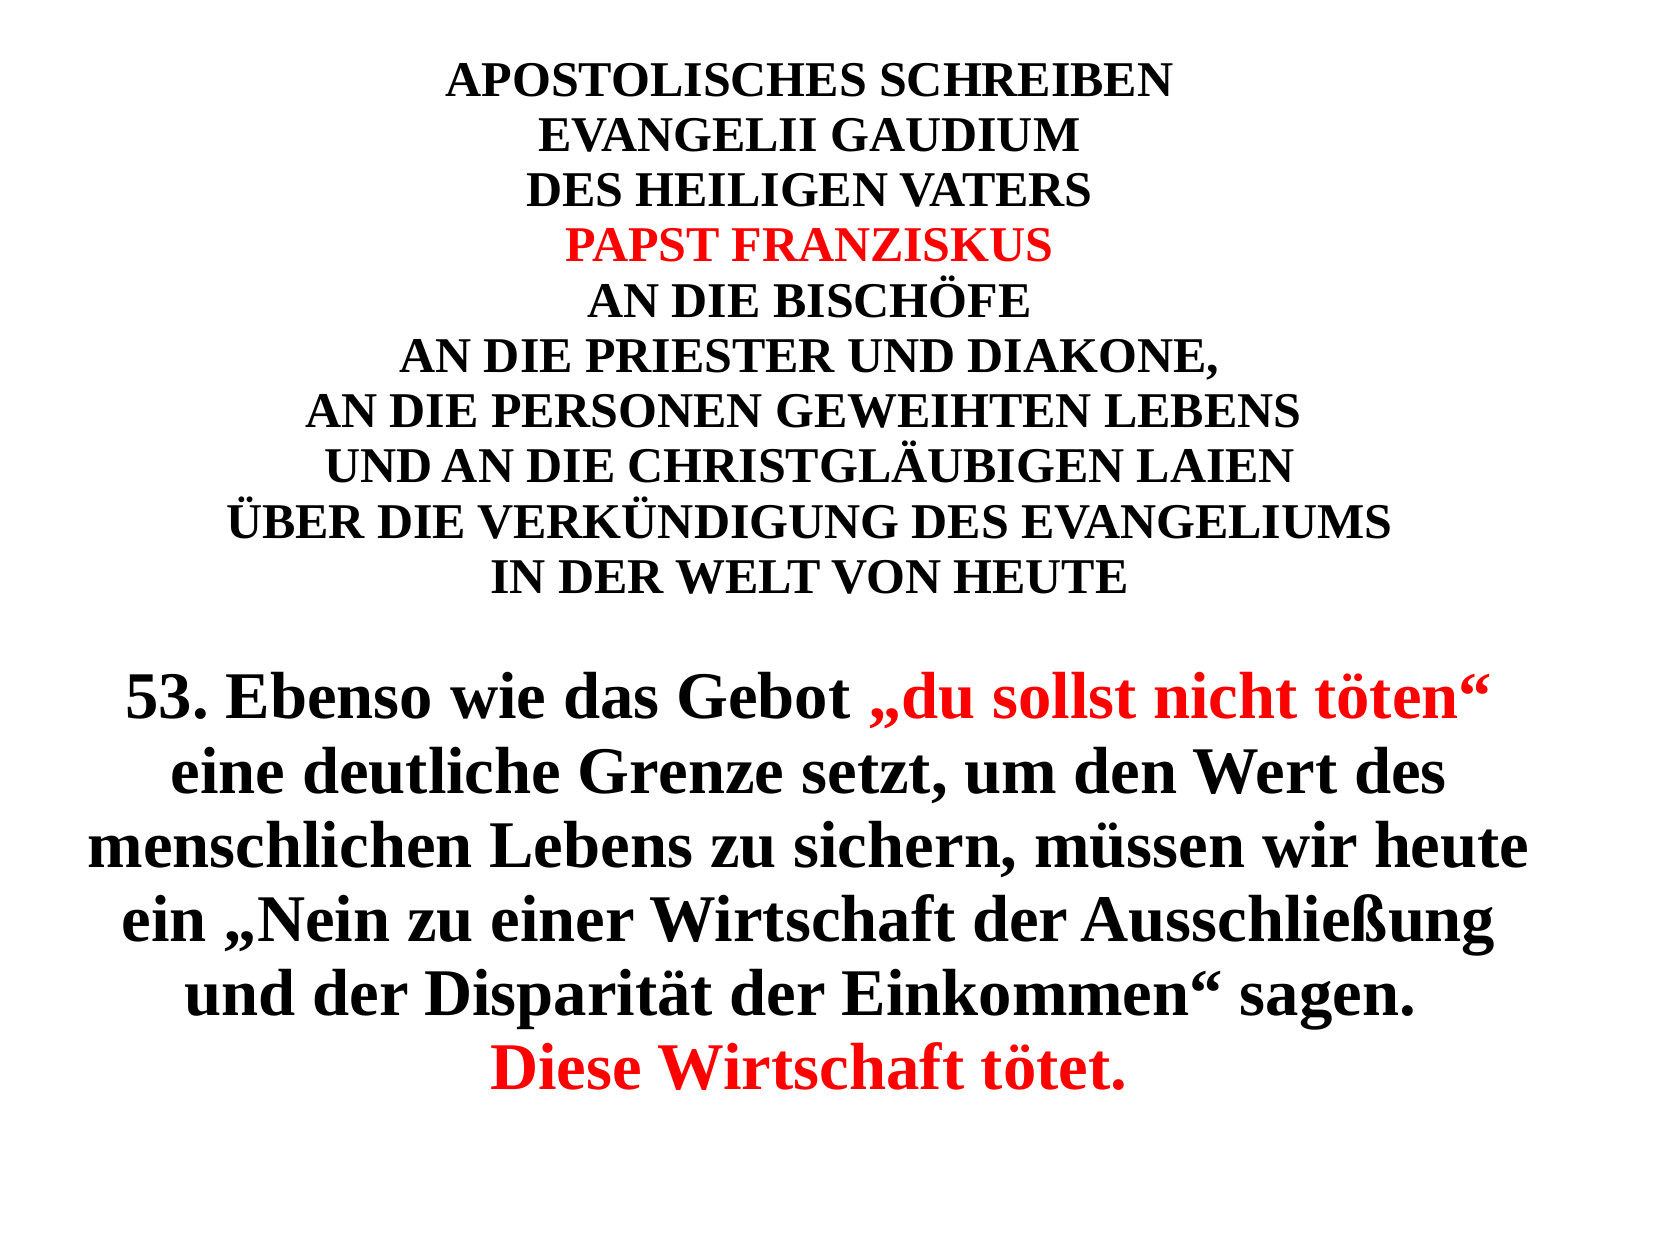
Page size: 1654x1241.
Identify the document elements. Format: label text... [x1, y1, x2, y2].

text_box APOSTOLISCHES SCHREIBEN EVANGELII GAUDIUM DES HEILIGEN VATERS PAPST FRANZISKUS AN DIE BISCHÖFE AN DIE PRIESTER UND DIAKONE, AN DIE PERSONEN GEWEIHTEN LEBENS UND AN DIE CHRISTGLÄUBIGEN LAIEN ÜBER DIE VERKÜNDIGUNG DES EVANGELIUMS IN DER WELT VON HEUTE 53. Ebenso wie das Gebot „du sollst nicht töten“ eine deutliche Grenze setzt, um den Wert des menschlichen Lebens zu sichern, müssen wir heute ein „Nein zu einer Wirtschaft der Ausschließung und der Disparität der Einkommen“ sagen. Diese Wirtschaft tötet. [72, 44, 1568, 1191]
